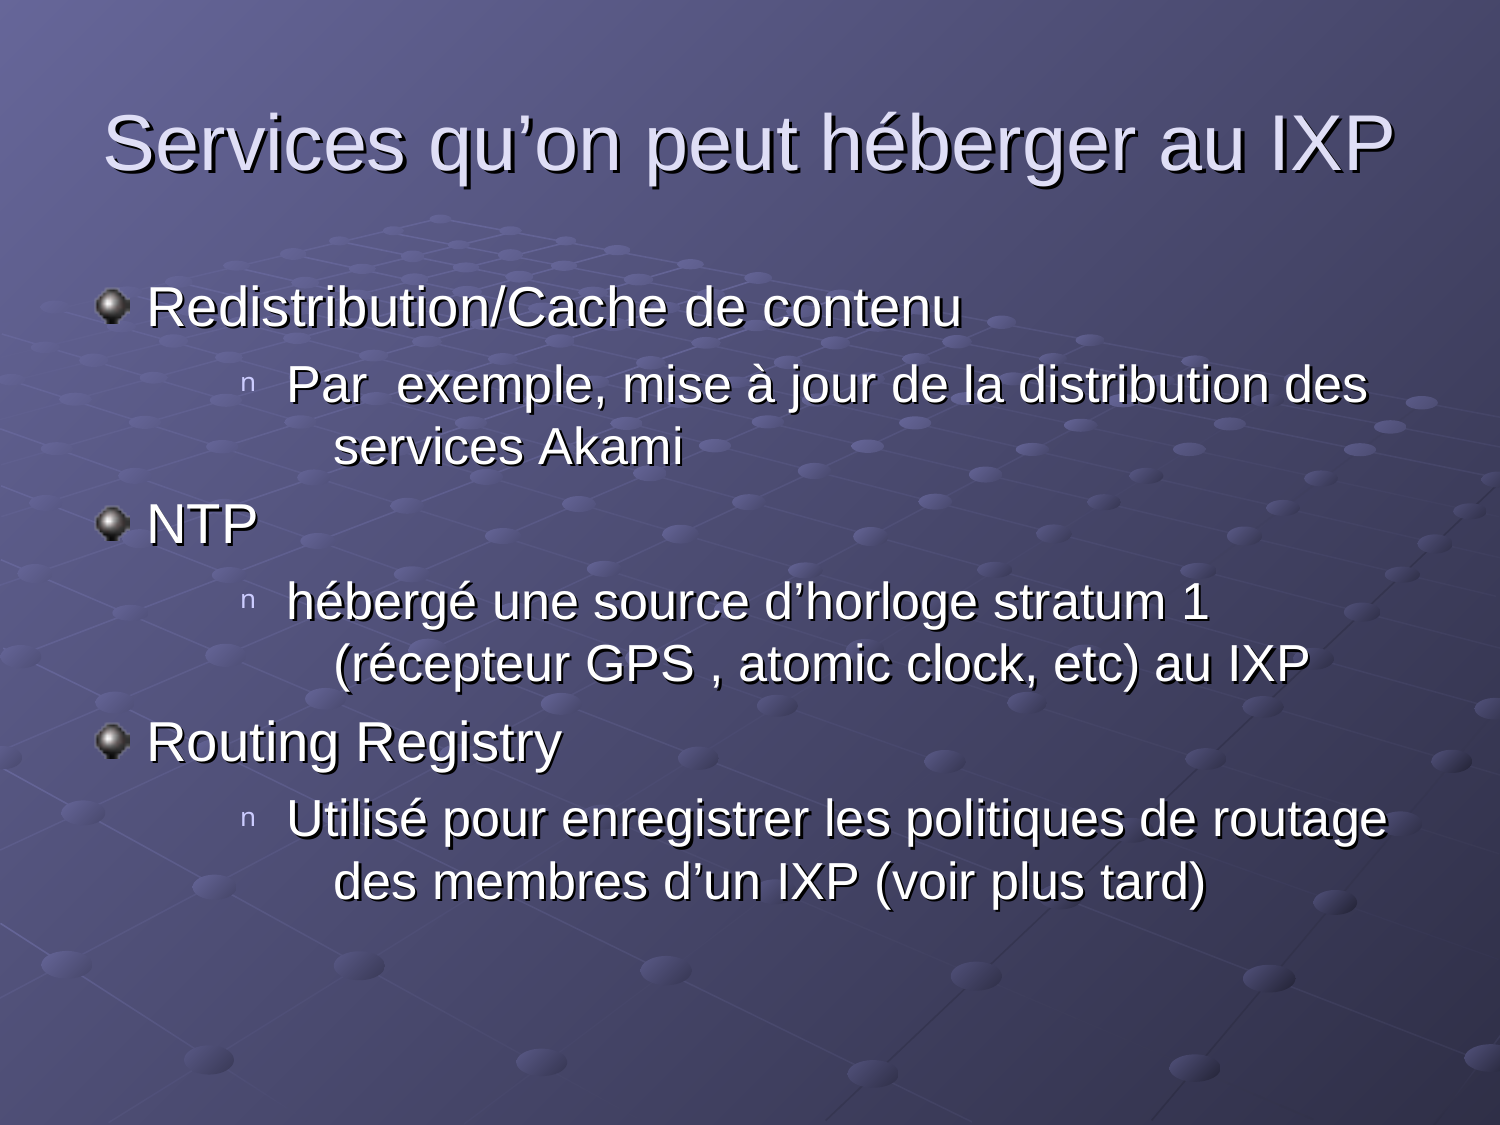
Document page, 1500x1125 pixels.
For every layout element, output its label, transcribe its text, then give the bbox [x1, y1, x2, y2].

list Redistribution/Cache de contenu Par exemple, mise à jour de la distribution des services Akami NTP hébergé une source d’horloge stratum 1 (récepteur GPS , atomic clock, etc) au IXP Routing Registry Utilisé pour enregistrer les politiques de routage des membres d’un IXP (voir plus tard) [75, 262, 1426, 1007]
title Services qu’on peut héberger au IXP [75, 45, 1426, 233]
